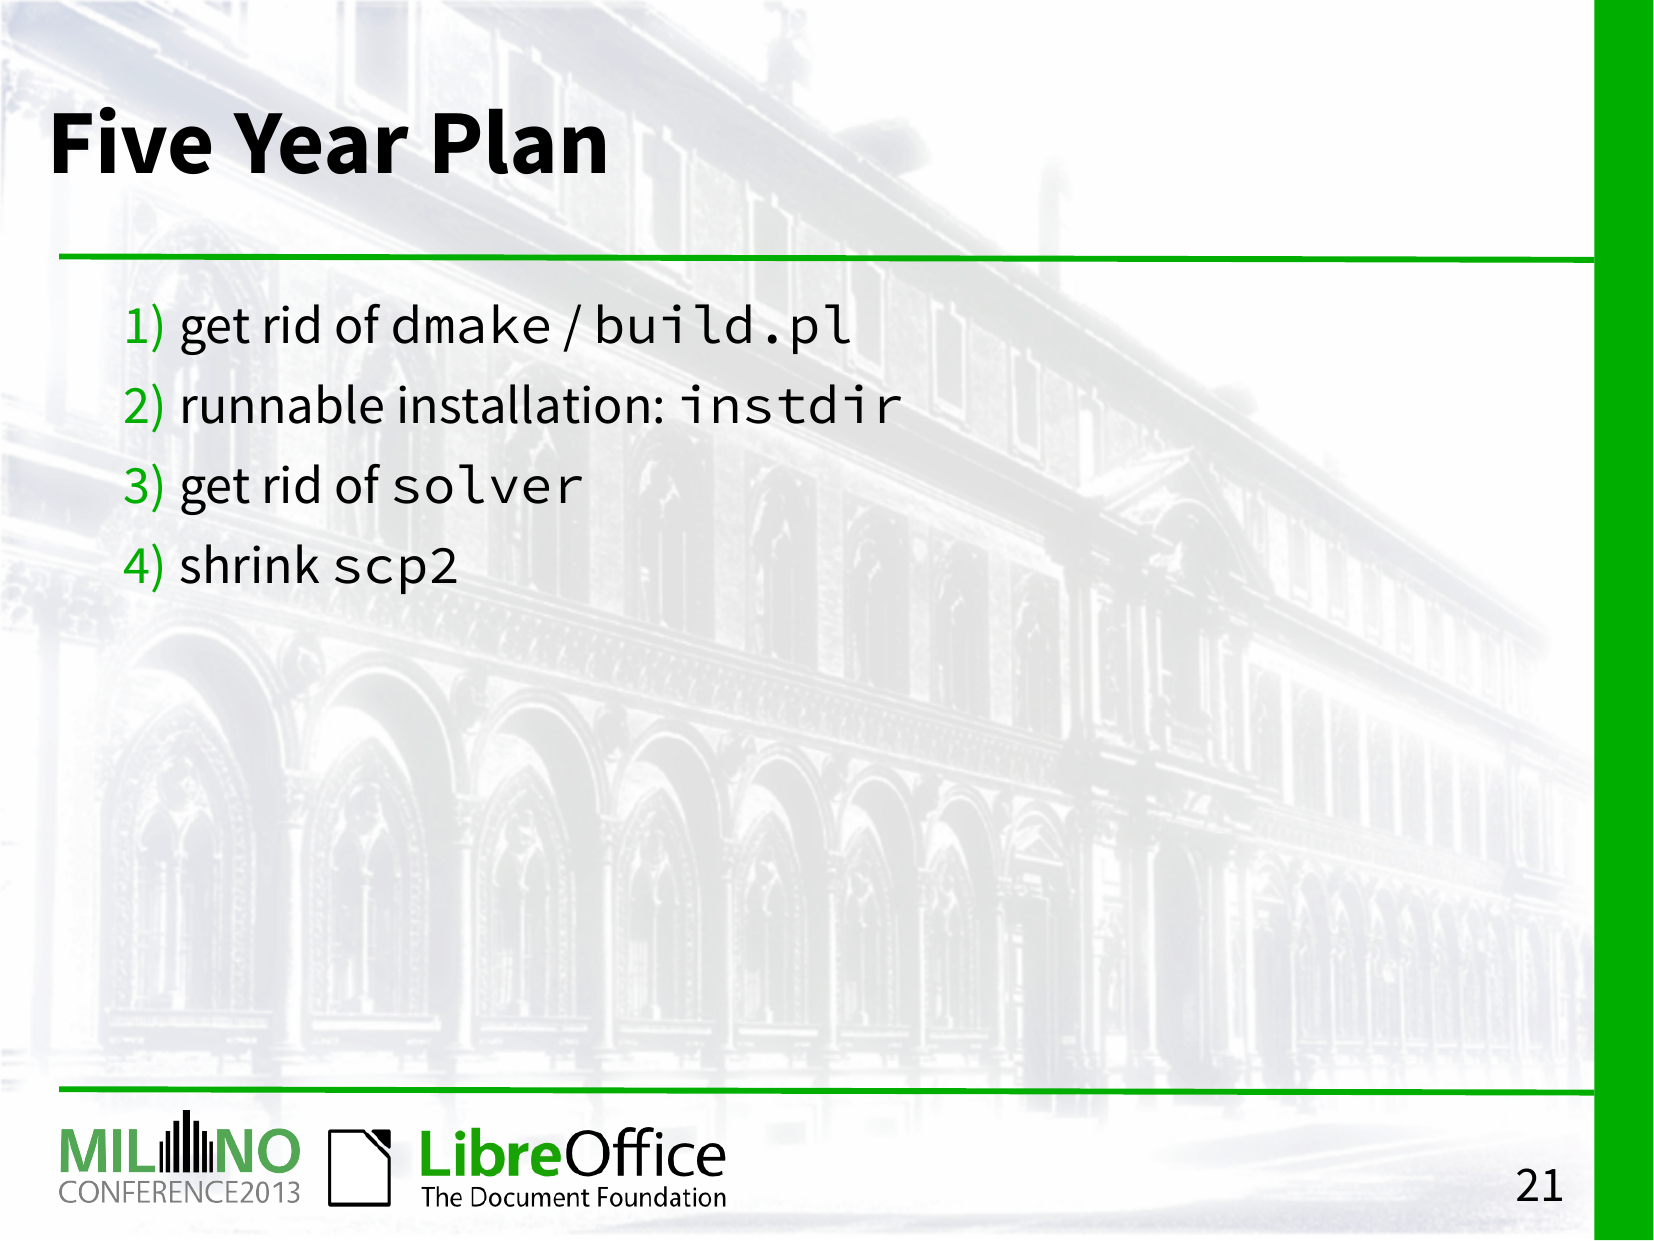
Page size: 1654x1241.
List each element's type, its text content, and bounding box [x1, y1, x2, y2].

picture [0, 0, 1594, 1241]
list get rid of dmake / build.pl runnable installation: instdir get rid of solver shrink scp2 [35, 290, 1524, 1010]
title Five Year Plan [47, 36, 1583, 245]
